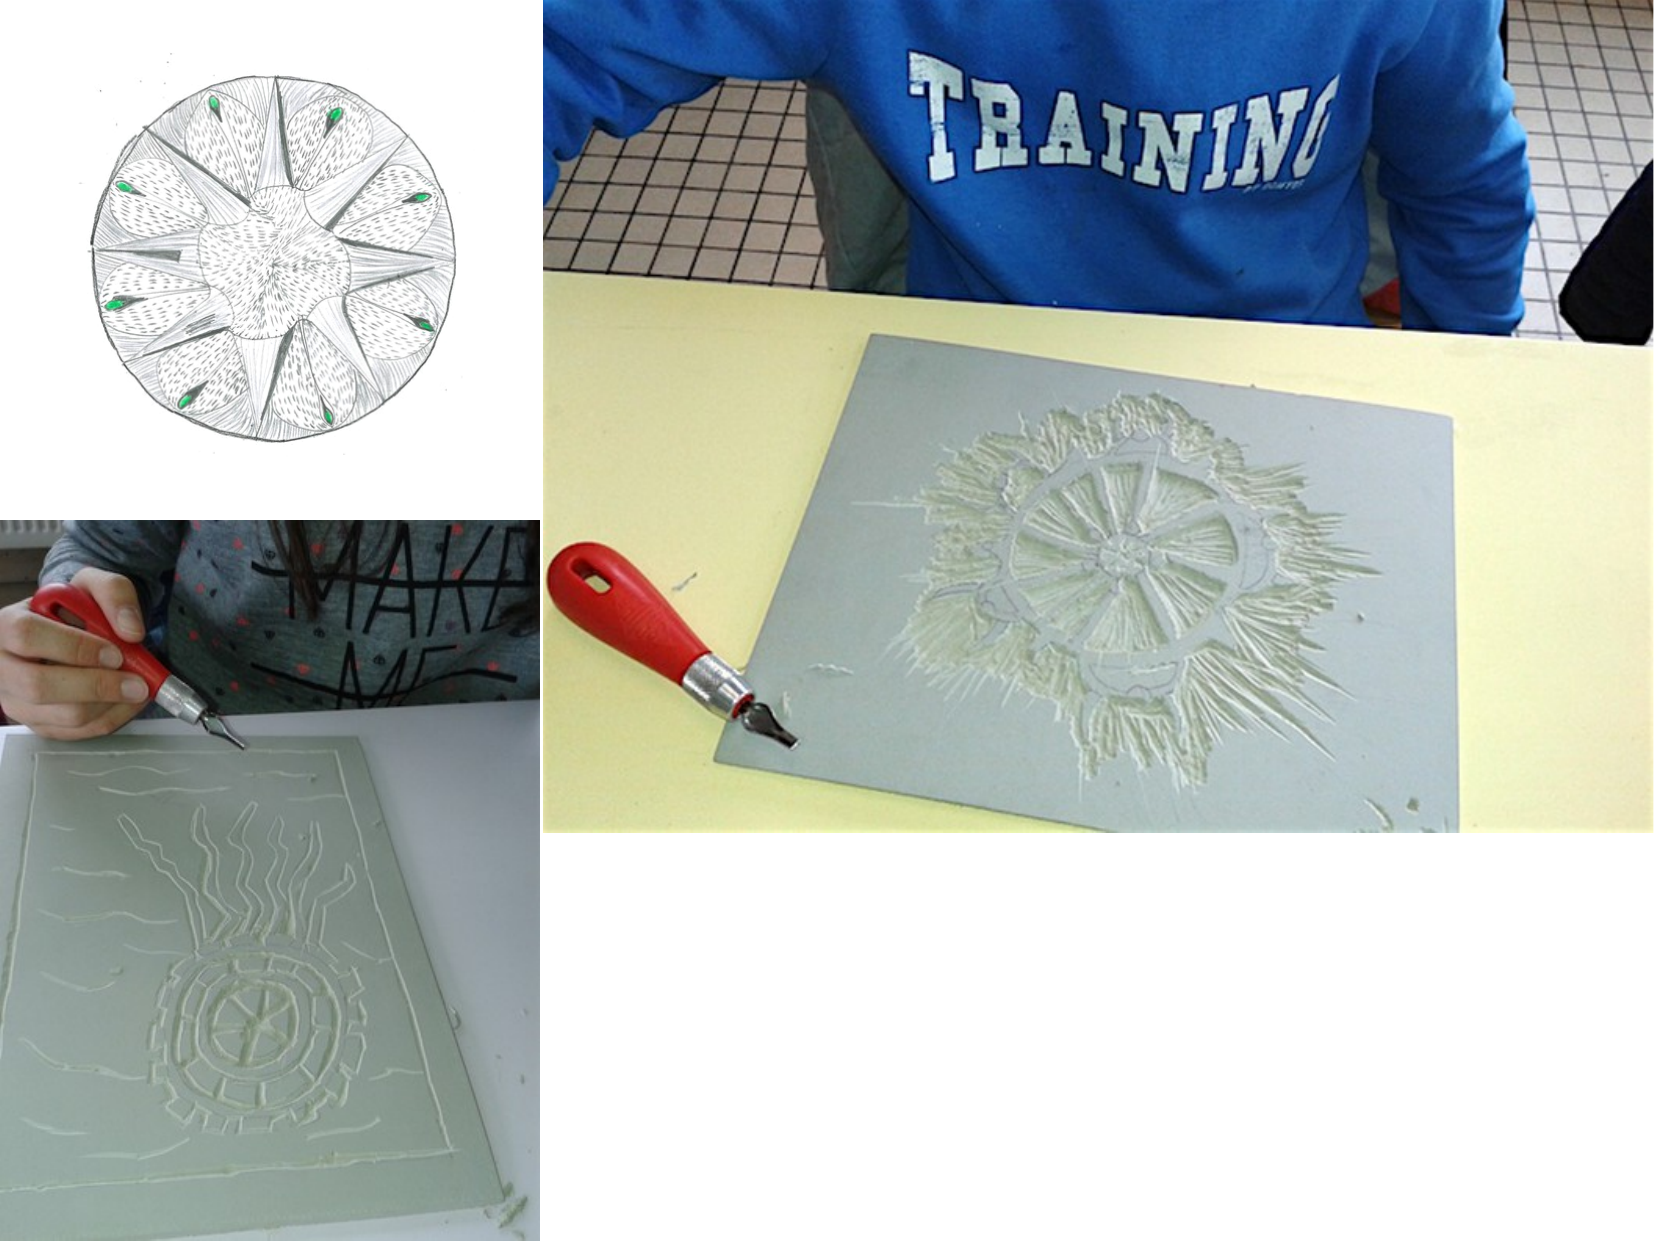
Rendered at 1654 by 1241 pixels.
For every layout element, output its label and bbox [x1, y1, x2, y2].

picture [543, 0, 1654, 833]
picture [0, 520, 540, 1241]
picture [78, 52, 475, 462]
